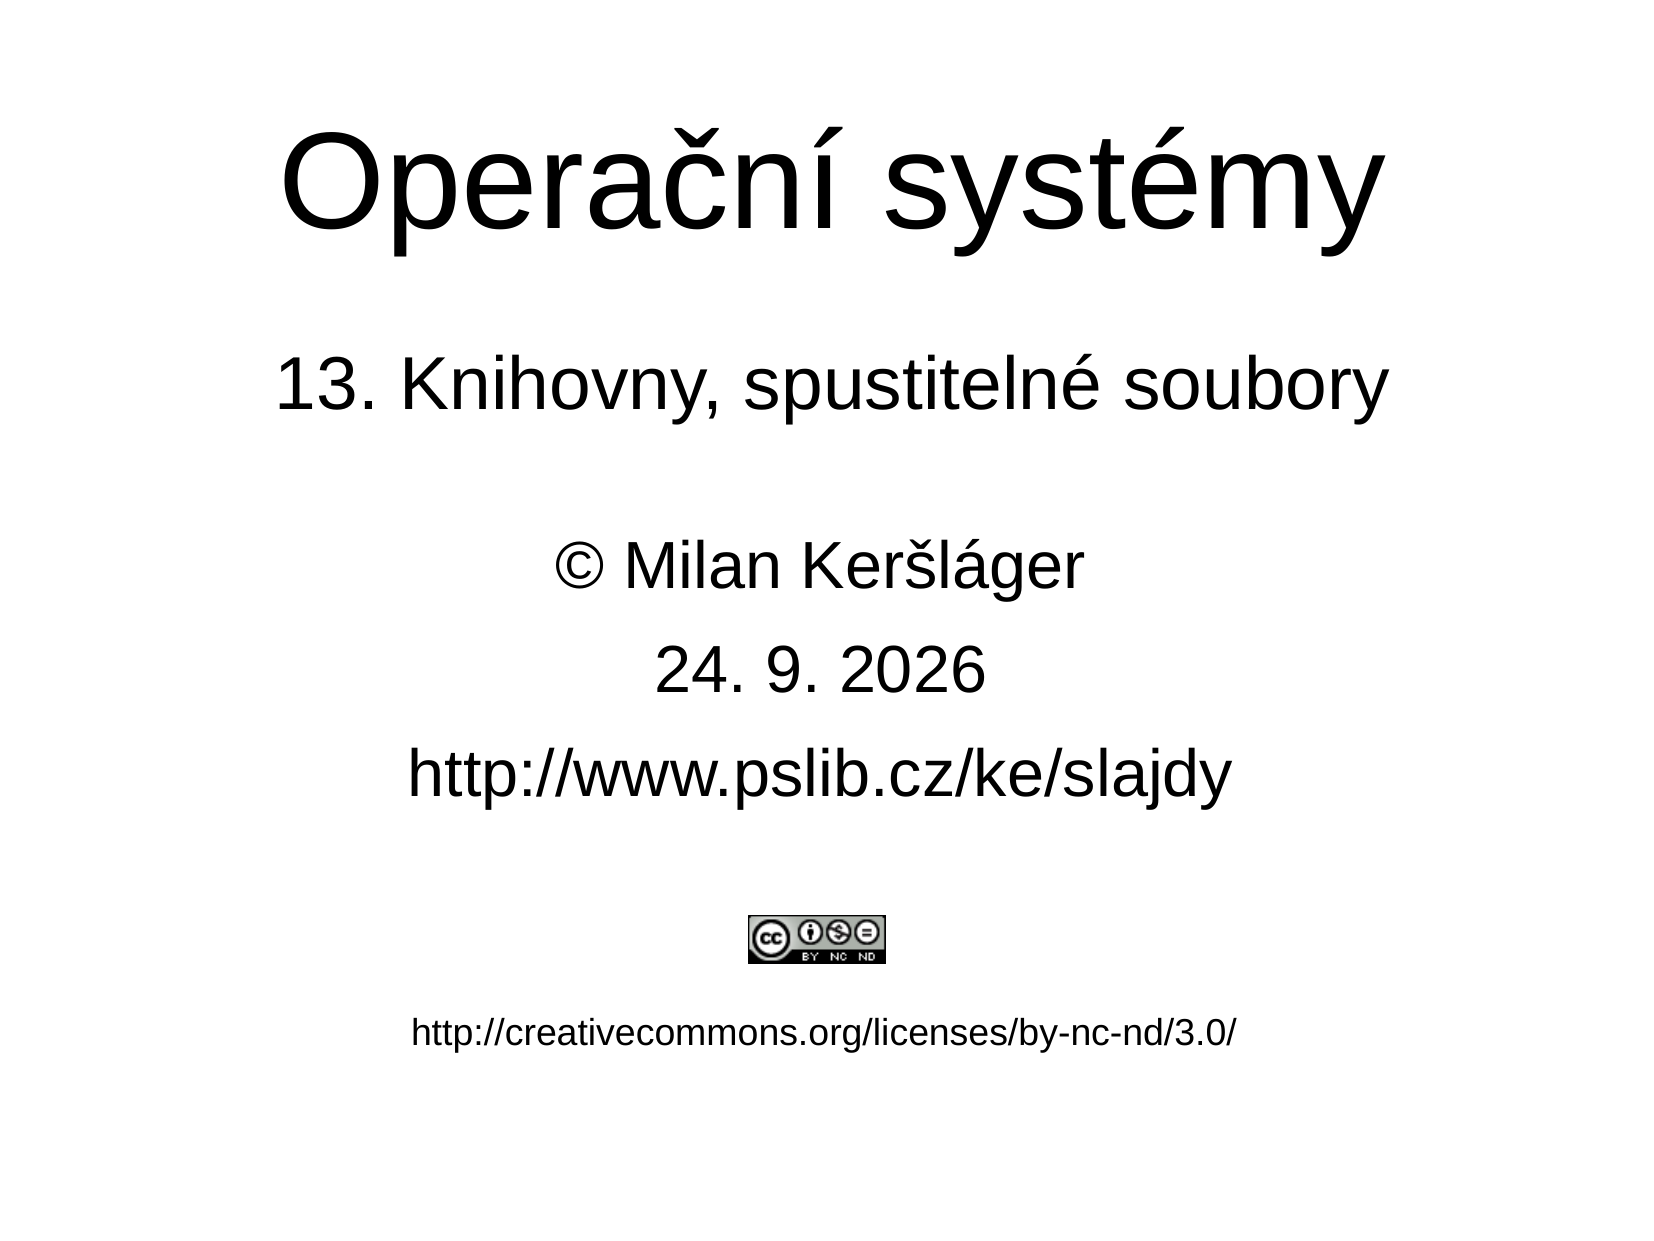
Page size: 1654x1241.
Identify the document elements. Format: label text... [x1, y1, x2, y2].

text_box http://creativecommons.org/licenses/by-nc-nd/3.0/ [337, 1003, 1312, 1061]
picture [748, 915, 886, 964]
list © Milan Keršláger 19.5.2010 http://www.pslib.cz/ke/slajdy [76, 527, 1565, 916]
title Operační systémy 13. Knihovny, spustitelné soubory [88, 50, 1577, 479]
